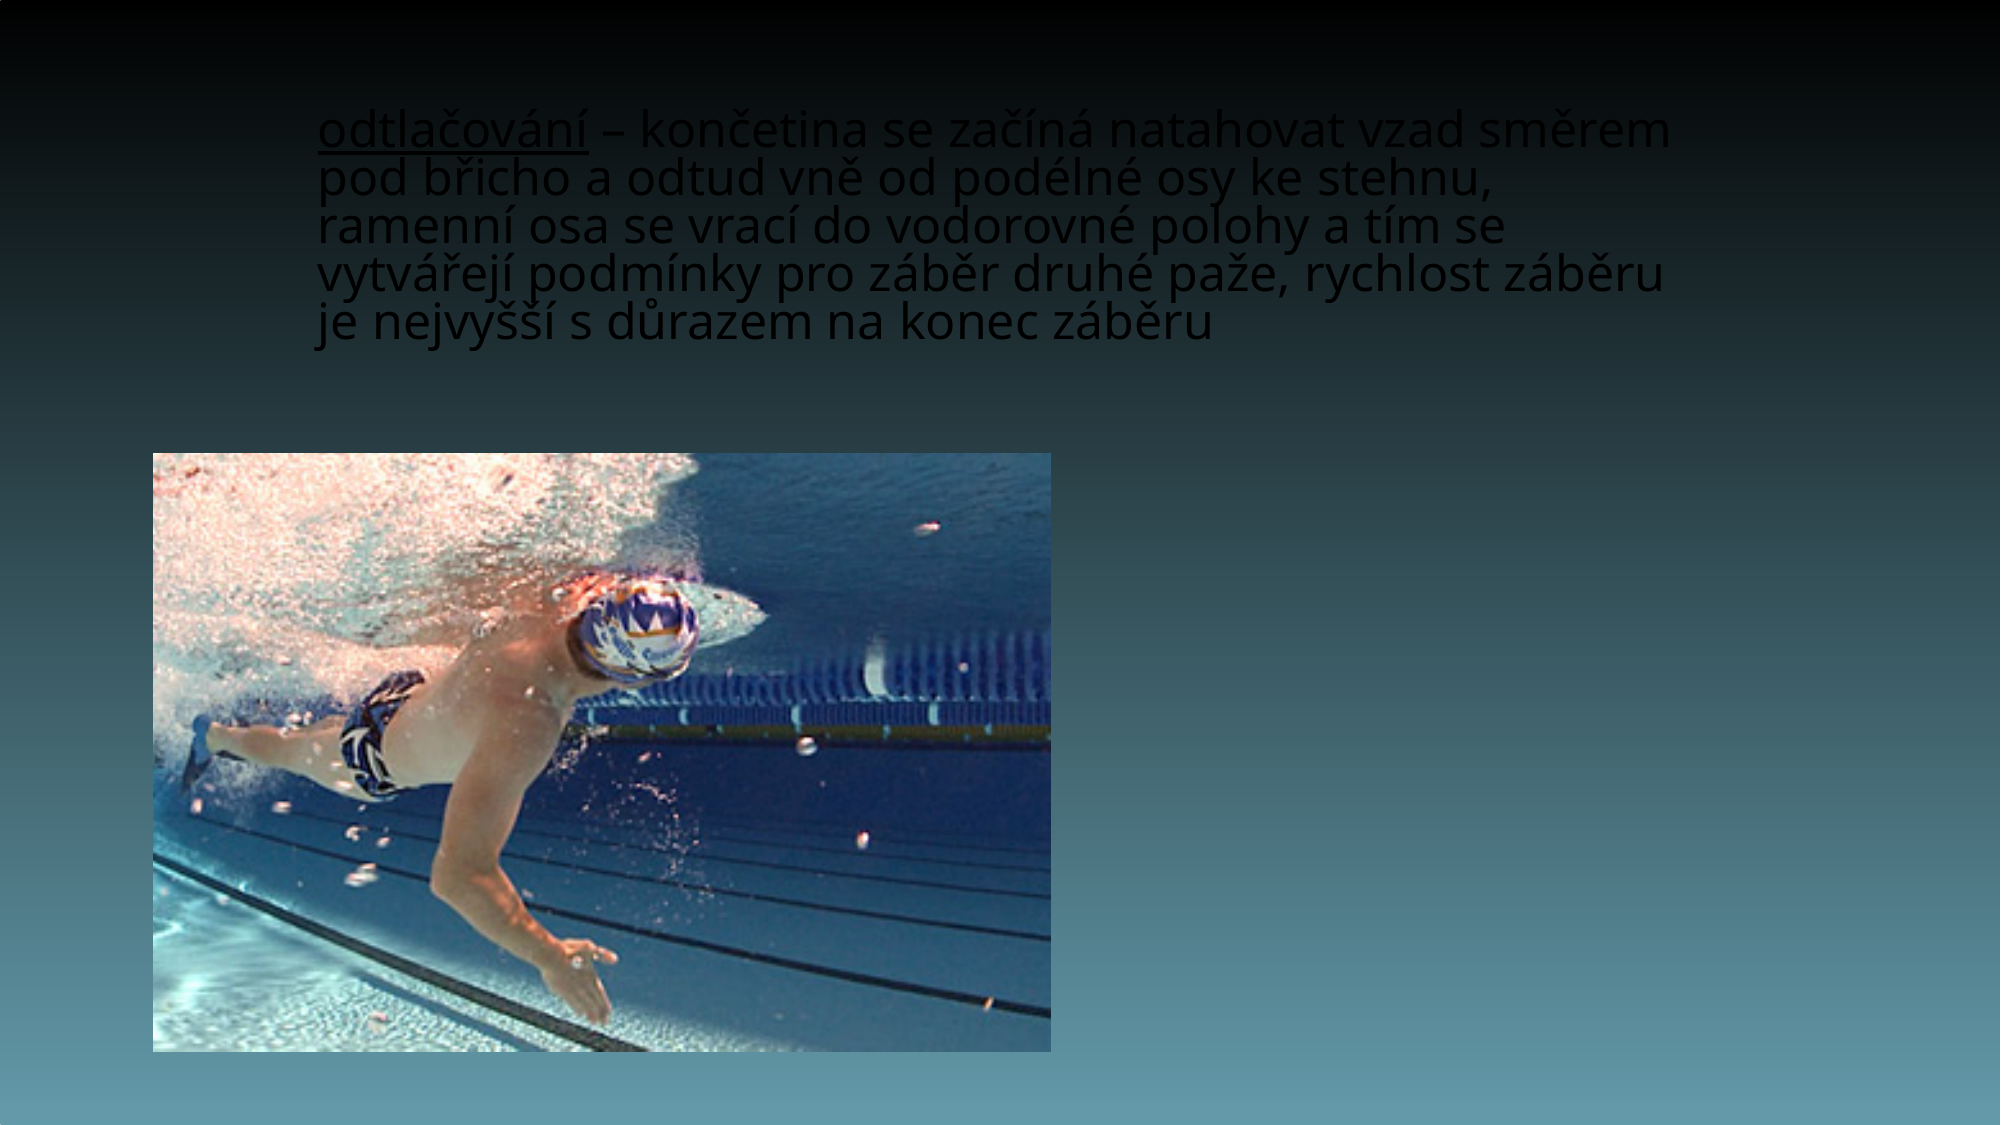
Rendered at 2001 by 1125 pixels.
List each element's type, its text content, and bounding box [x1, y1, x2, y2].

picture [153, 453, 1051, 1052]
text_box odtlačování – končetina se začíná natahovat vzad směrem pod břicho a odtud vně od podélné osy ke stehnu, ramenní osa se vrací do vodorovné polohy a tím se vytvářejí podmínky pro záběr druhé paže, rychlost záběru je nejvyšší s důrazem na konec záběru [303, 102, 1697, 357]
